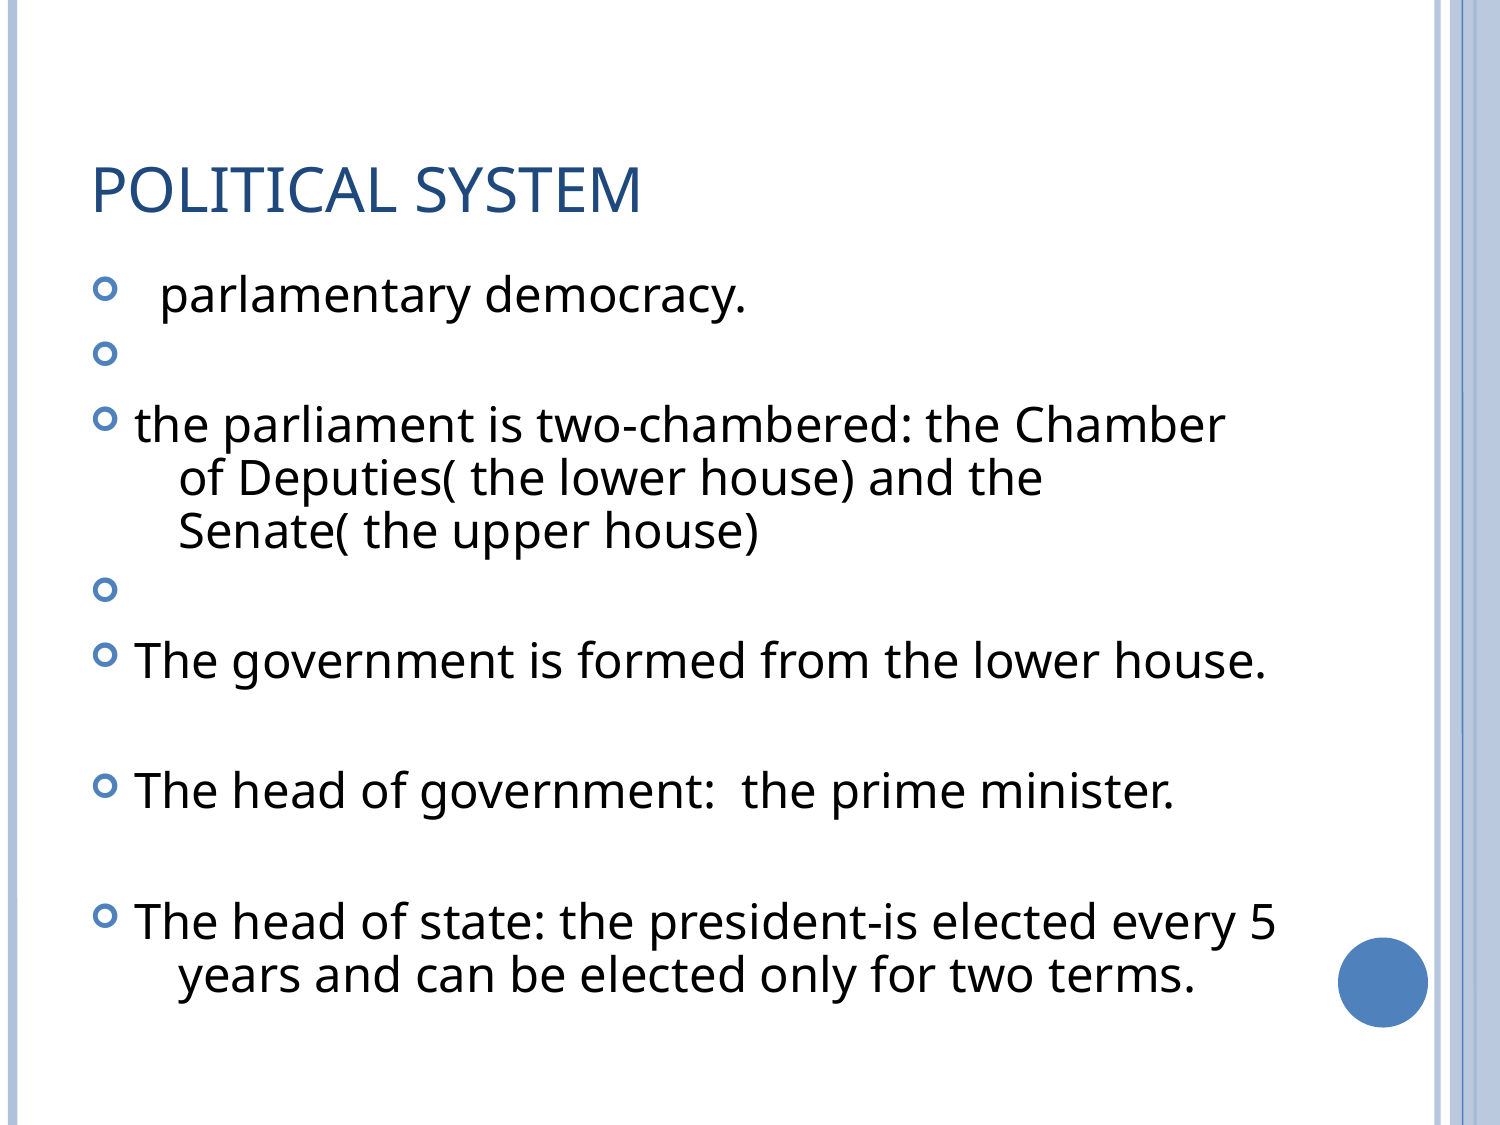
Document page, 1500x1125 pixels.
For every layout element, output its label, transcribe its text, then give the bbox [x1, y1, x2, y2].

title POLITICAL SYSTEM [75, 45, 1300, 233]
list parlamentary democracy. the parliament is two-chambered: the Chamber of Deputies( the lower house) and the Senate( the upper house) The government is formed from the lower house. The head of government: the prime minister. The head of state: the president-is elected every 5 years and can be elected only for two terms. [75, 262, 1300, 1062]
